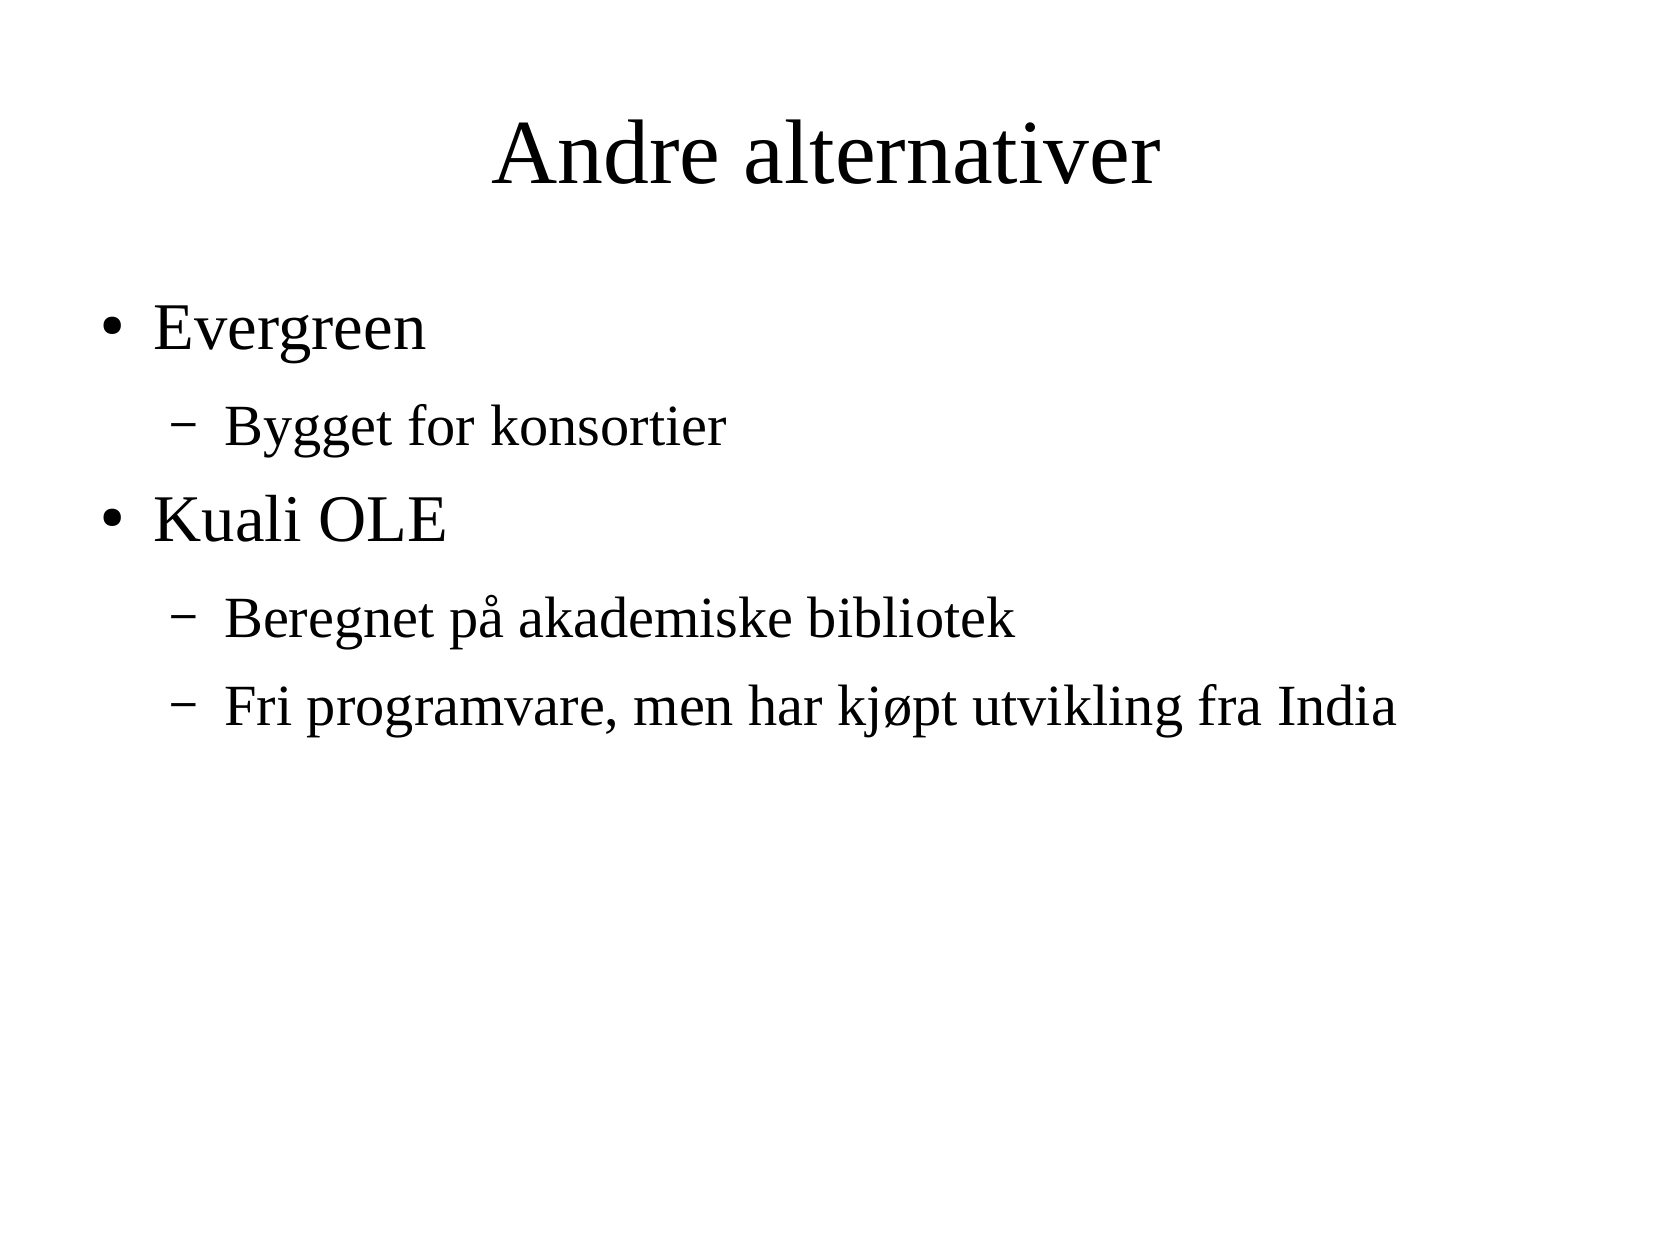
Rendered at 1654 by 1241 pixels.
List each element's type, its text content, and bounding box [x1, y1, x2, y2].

list Evergreen Bygget for konsortier Kuali OLE Beregnet på akademiske bibliotek Fri programvare, men har kjøpt utvikling fra India [82, 290, 1571, 1010]
title Andre alternativer [82, 49, 1571, 257]
